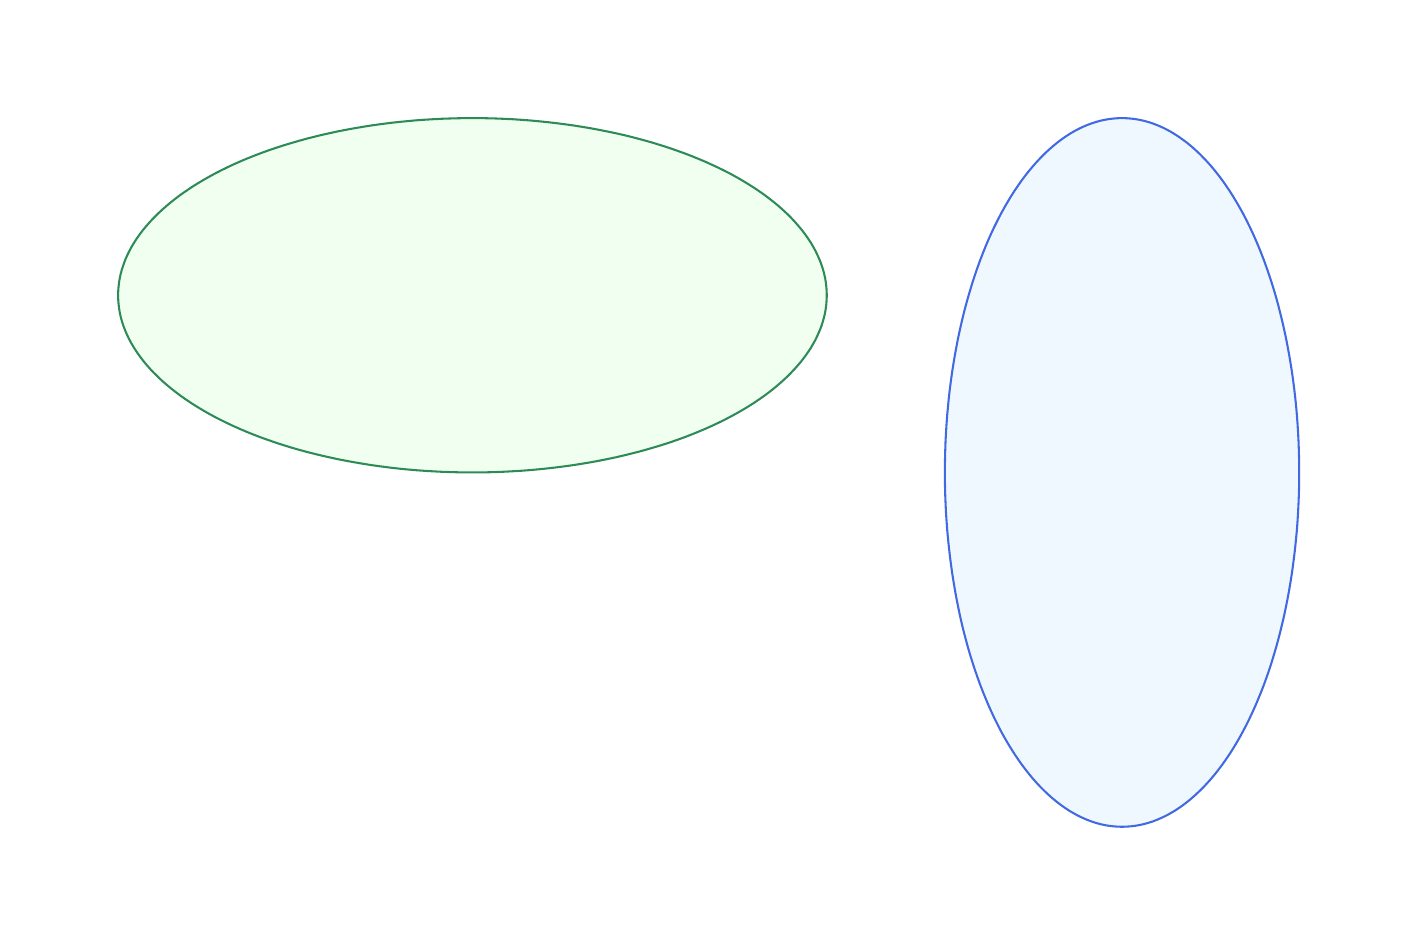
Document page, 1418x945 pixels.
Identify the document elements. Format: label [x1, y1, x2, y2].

text_box [118, 118, 827, 473]
text_box [944, 118, 1300, 827]
